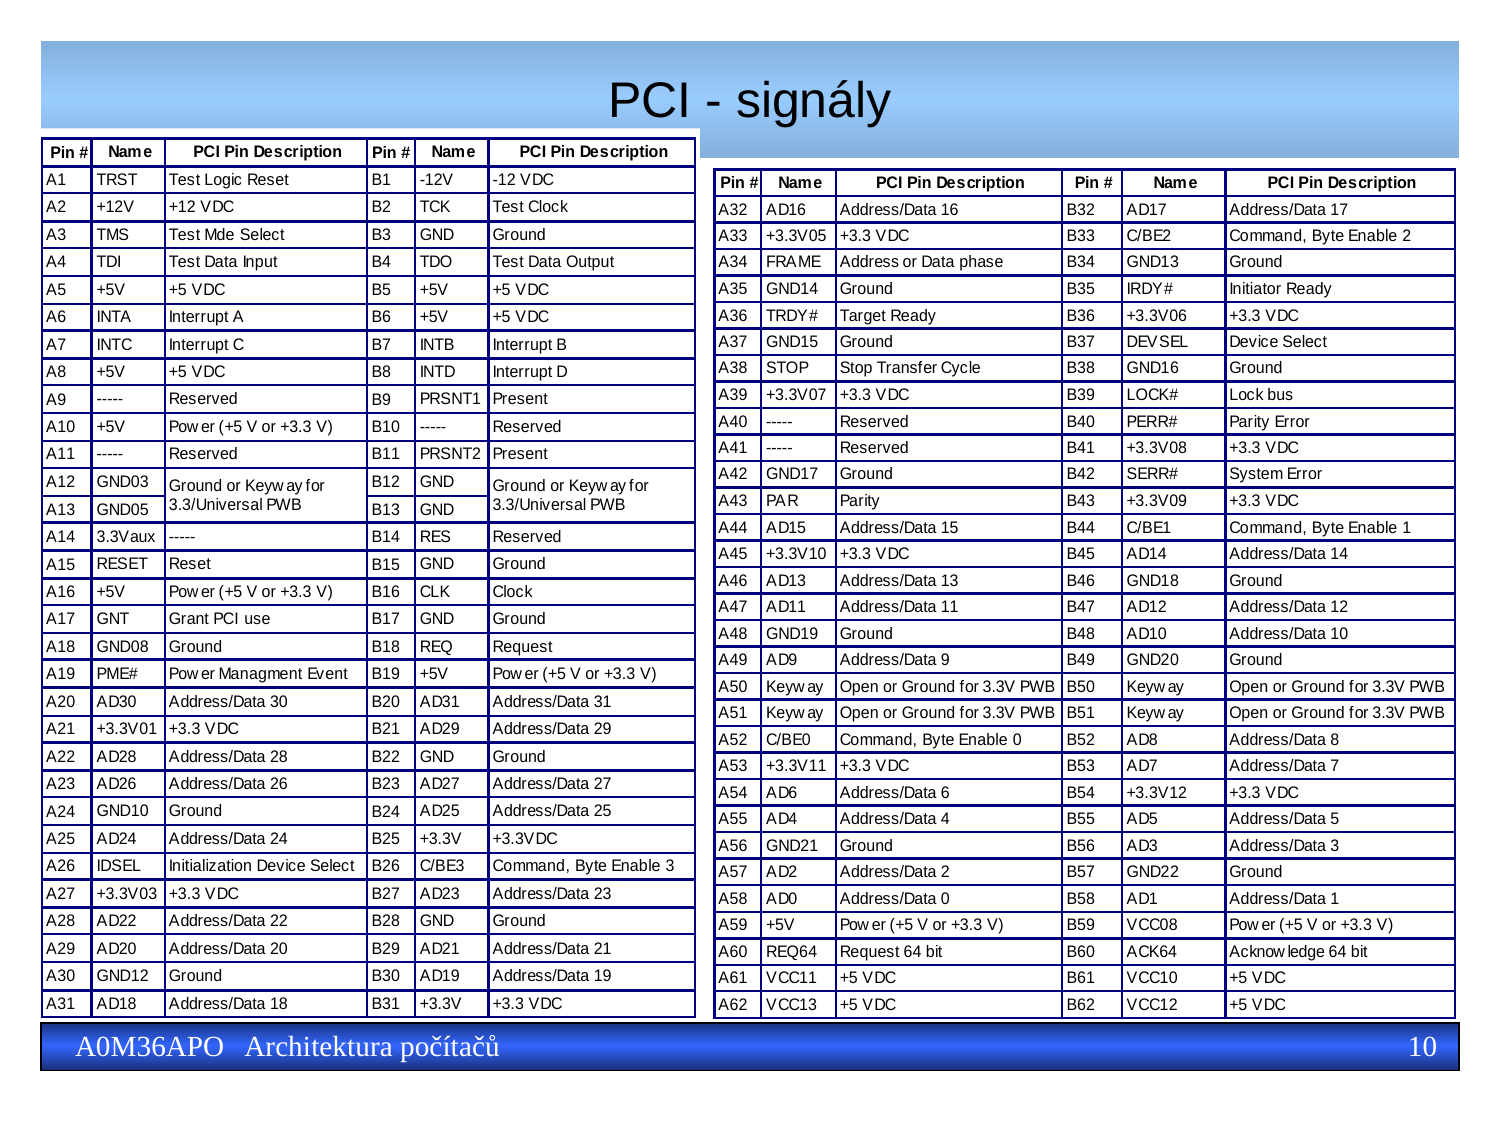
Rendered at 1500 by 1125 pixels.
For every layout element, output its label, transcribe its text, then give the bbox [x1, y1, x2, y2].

title PCI - signály [41, 41, 1459, 158]
chart [36, 137, 1470, 1096]
text_box [24, 128, 700, 188]
